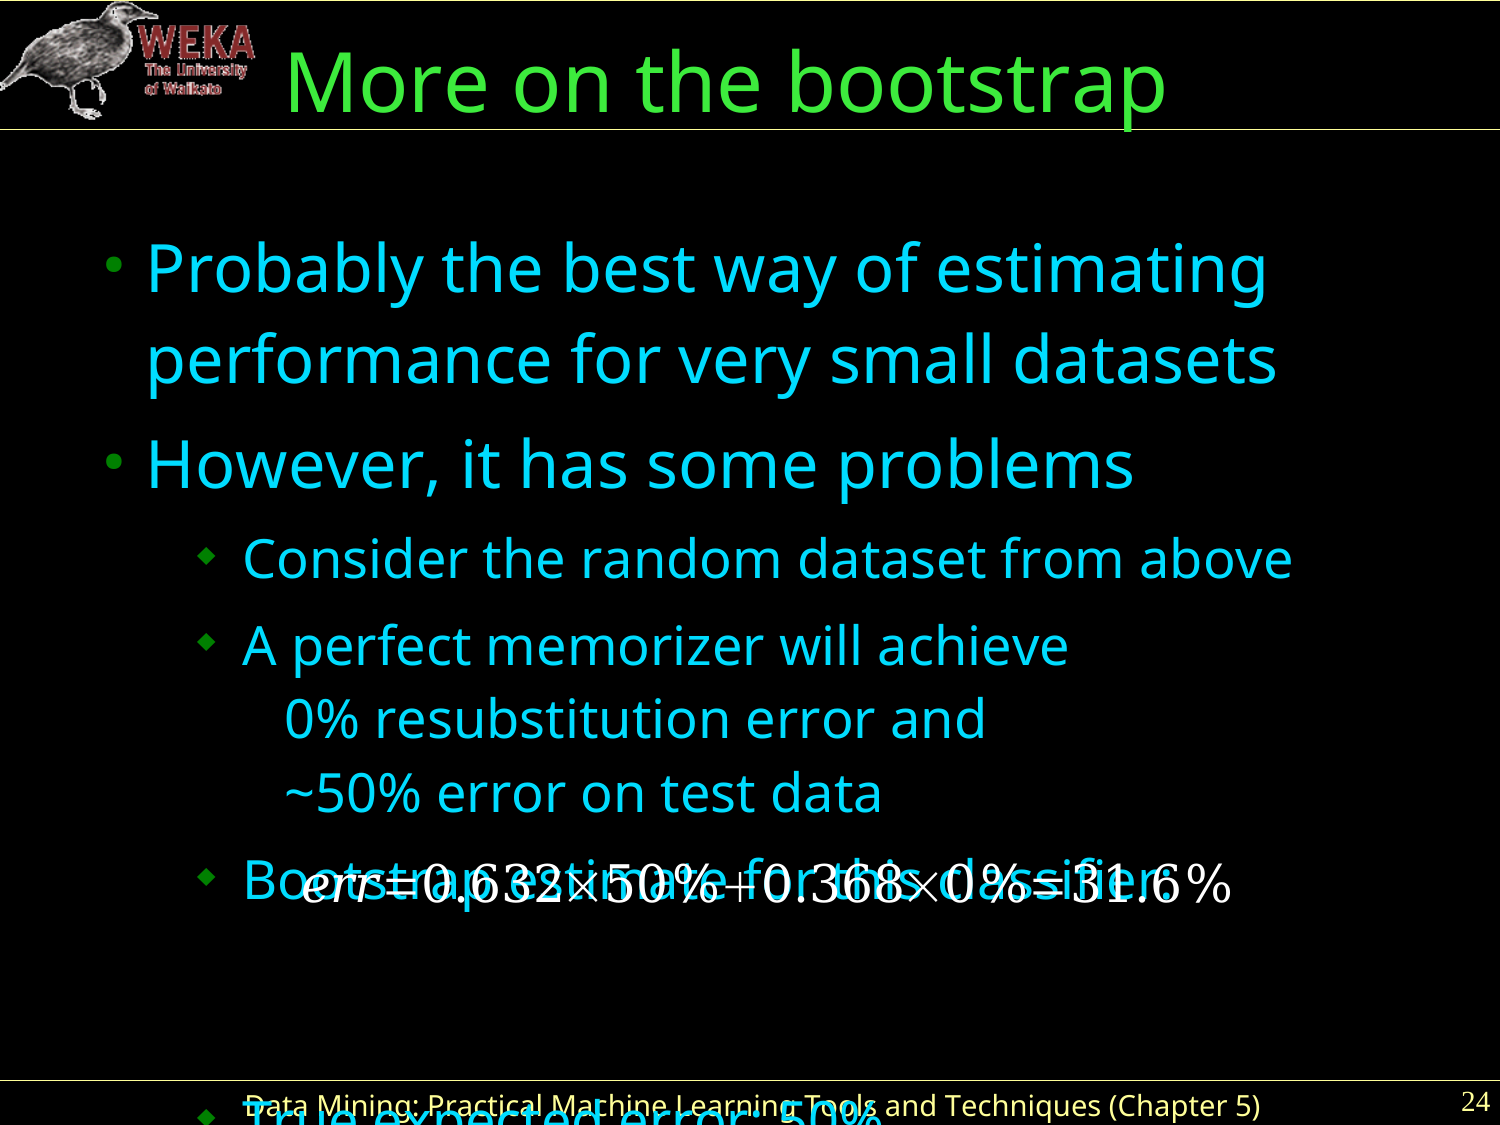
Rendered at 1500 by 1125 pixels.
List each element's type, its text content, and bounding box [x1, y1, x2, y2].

picture [0, 1, 266, 129]
text_box Probably the best way of estimating performance for very small datasets However, it has some problems Consider the random dataset from above A perfect memorizer will achieve 0% resubstitution error and ~50% error on test data Bootstrap estimate for this classifier: True expected error: 50% [88, 214, 1388, 1011]
chart [295, 854, 1238, 916]
title More on the bootstrap [268, 16, 1500, 178]
